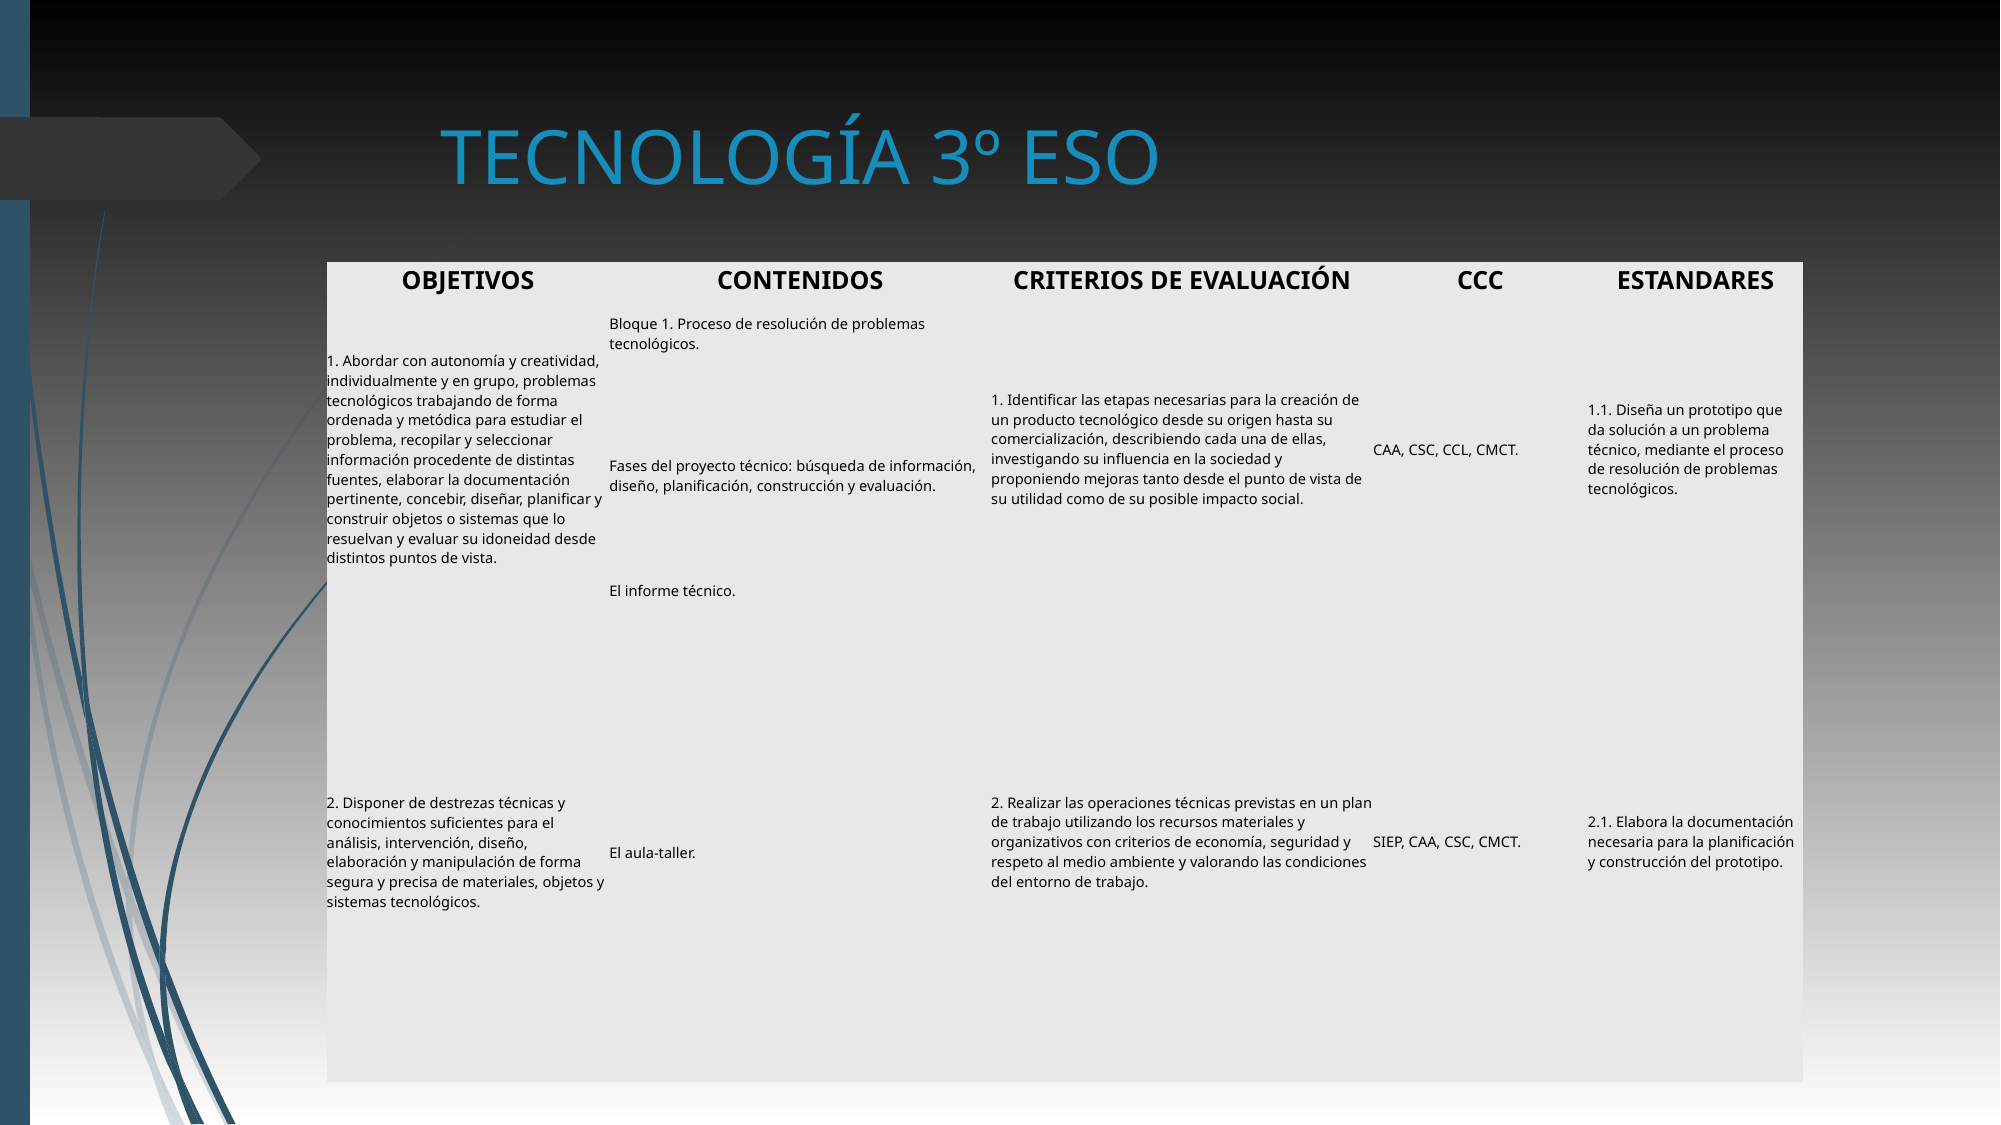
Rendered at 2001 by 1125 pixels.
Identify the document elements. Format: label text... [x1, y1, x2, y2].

table_cell [609, 602, 991, 623]
table_cell 2. Disponer de destrezas técnicas y conocimientos suficientes para el análisis, intervención, diseño, elaboración y manipulación de forma segura y precisa de materiales, objetos y sistemas tecnológicos. [327, 623, 609, 1082]
table_header CRITERIOS DE EVALUACIÓN [991, 262, 1373, 297]
table_cell El aula-taller. [609, 623, 991, 1082]
table_cell Bloque 1. Proceso de resolución de problemas tecnológicos. [609, 297, 991, 371]
table_header CCC [1373, 262, 1588, 297]
table_header OBJETIVOS [327, 262, 609, 297]
table_cell Fases del proyecto técnico: búsqueda de información, diseño, planificación, construcción y evaluación. [609, 371, 991, 580]
table_cell 1. Abordar con autonomía y creatividad, individualmente y en grupo, problemas tecnológicos trabajando de forma ordenada y metódica para estudiar el problema, recopilar y seleccionar información procedente de distintas fuentes, elaborar la documentación pertinente, concebir, diseñar, planificar y construir objetos o sistemas que lo resuelvan y evaluar su idoneidad desde distintos puntos de vista. [327, 297, 609, 623]
table_header CONTENIDOS [609, 262, 991, 297]
table_header ESTANDARES [1588, 262, 1803, 297]
table_cell 1. Identificar las etapas necesarias para la creación de un producto tecnológico desde su origen hasta su comercialización, describiendo cada una de ellas, investigando su influencia en la sociedad y proponiendo mejoras tanto desde el punto de vista de su utilidad como de su posible impacto social. [991, 297, 1373, 602]
table_cell 2.1. Elabora la documentación necesaria para la planificación y construcción del prototipo. [1588, 602, 1803, 1082]
title TECNOLOGÍA 3º ESO [425, 102, 1888, 313]
table_cell 1.1. Diseña un prototipo que da solución a un problema técnico, mediante el proceso de resolución de problemas tecnológicos. [1588, 297, 1803, 602]
table_cell CAA, CSC, CCL, CMCT. [1373, 297, 1588, 602]
table_cell SIEP, CAA, CSC, CMCT. [1373, 602, 1588, 1082]
table_cell El informe técnico. [609, 580, 991, 602]
table_cell 2. Realizar las operaciones técnicas previstas en un plan de trabajo utilizando los recursos materiales y organizativos con criterios de economía, seguridad y respeto al medio ambiente y valorando las condiciones del entorno de trabajo. [991, 602, 1373, 1082]
